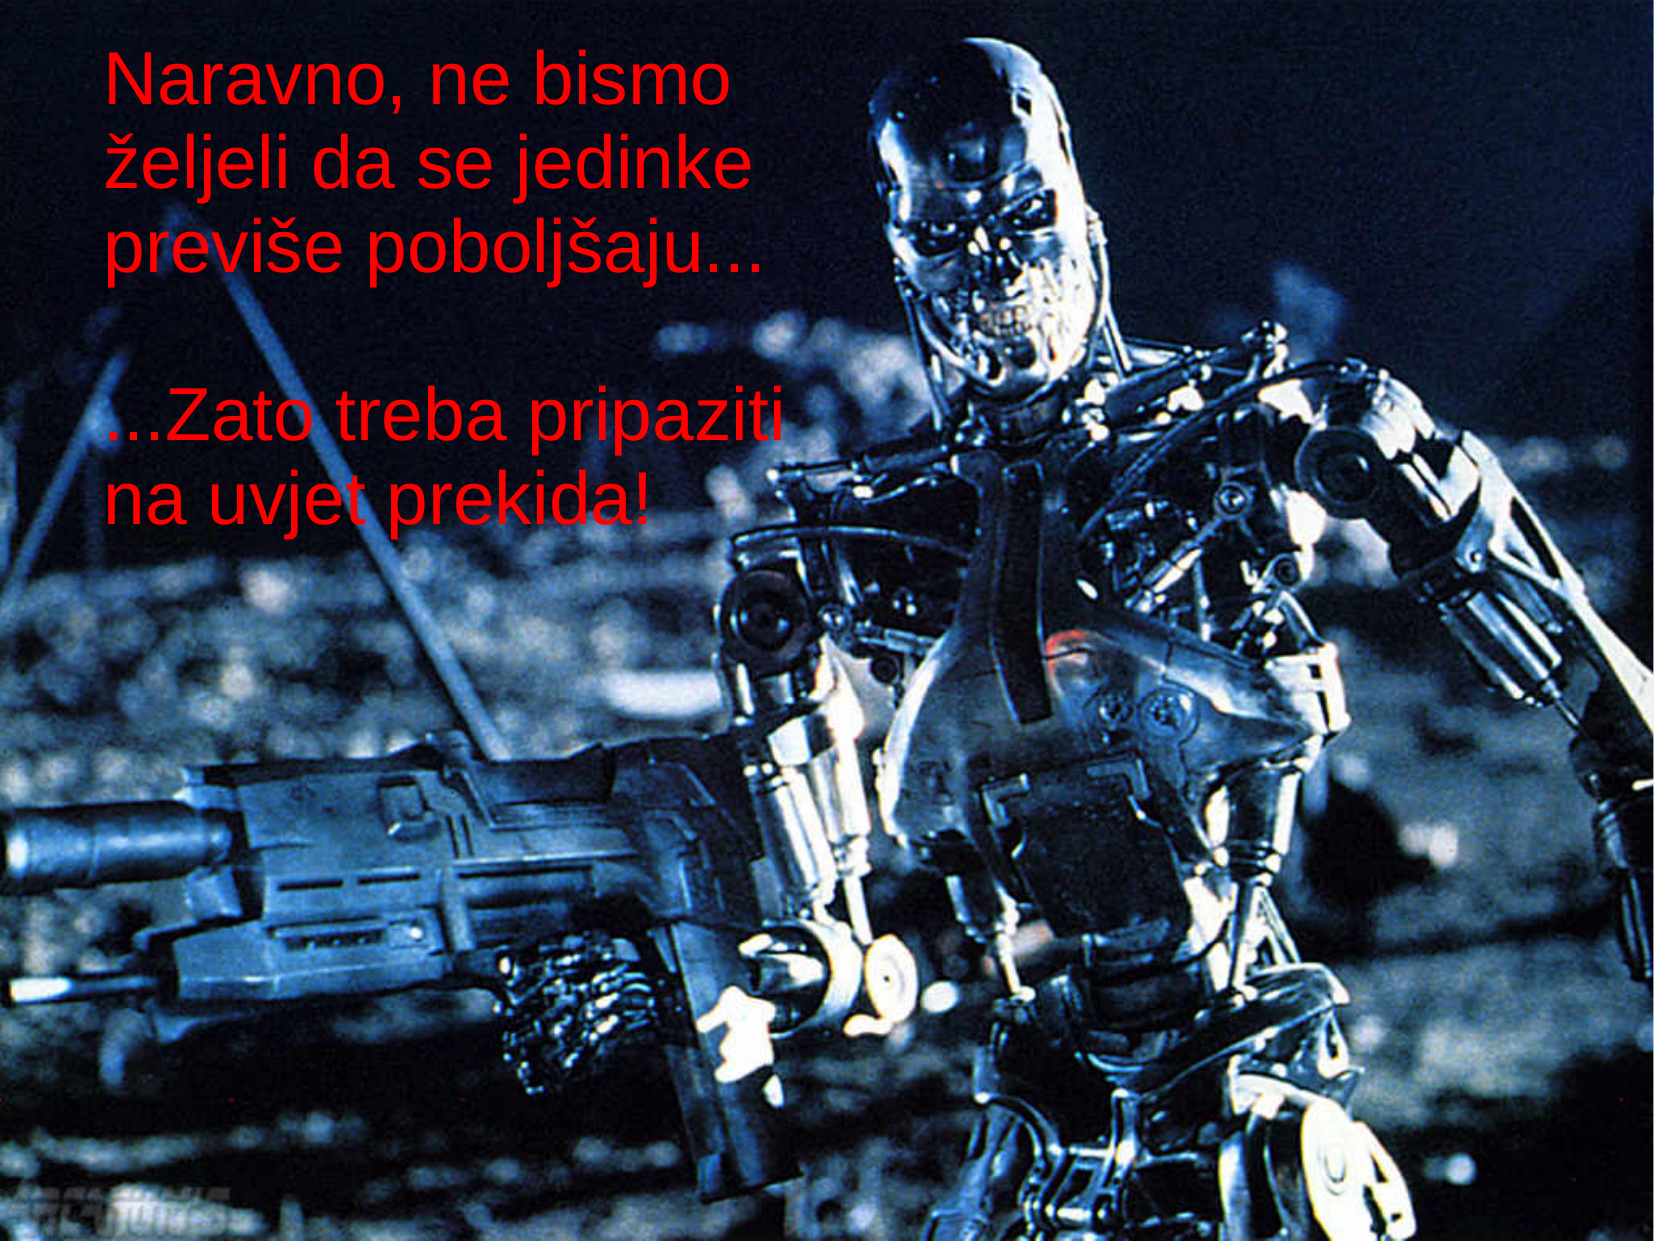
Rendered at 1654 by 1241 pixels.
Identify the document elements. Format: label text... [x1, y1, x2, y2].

text_box Naravno, ne bismo željeli da se jedinke previše poboljšaju... ...Zato treba pripaziti na uvjet prekida! [88, 29, 857, 549]
picture [0, 0, 1654, 1241]
